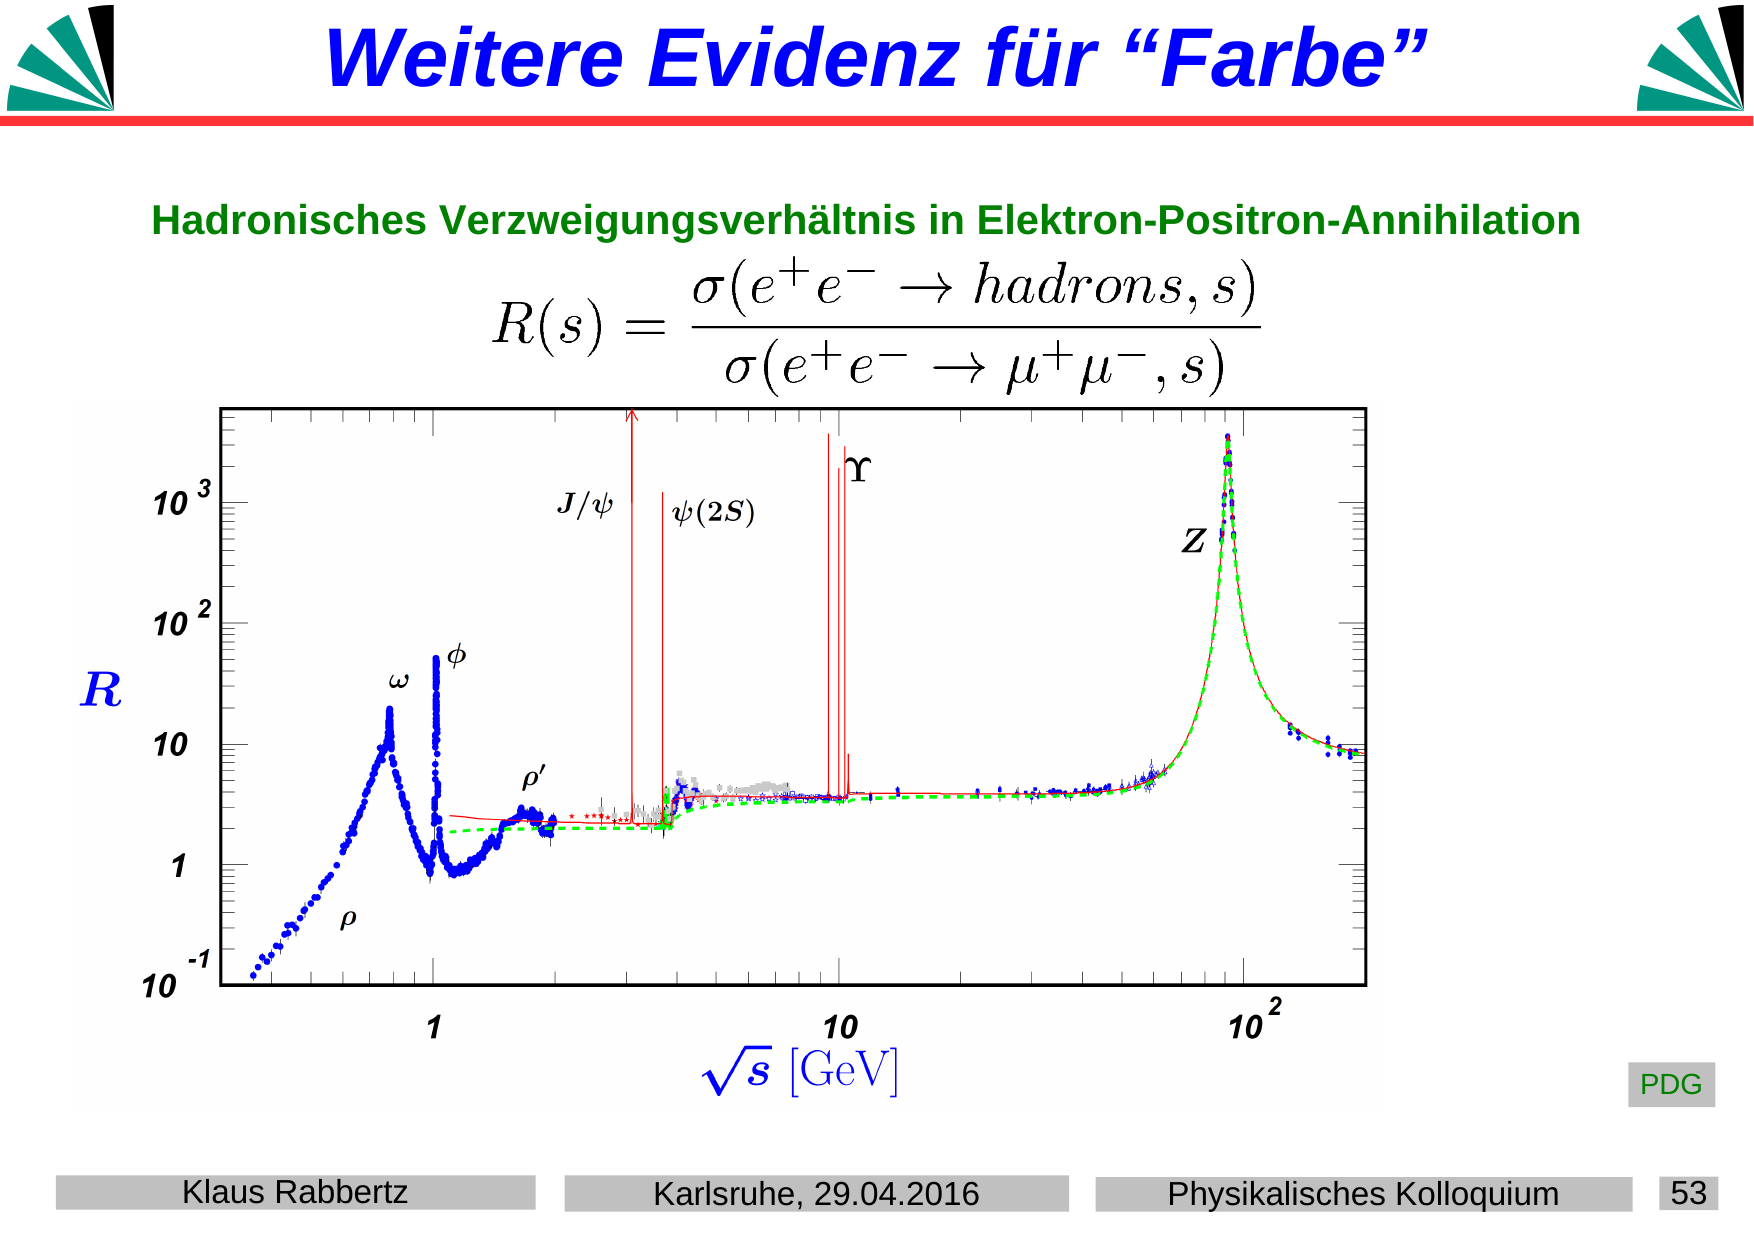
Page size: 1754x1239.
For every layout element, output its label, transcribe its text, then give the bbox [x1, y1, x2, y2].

picture [7, 5, 114, 112]
text_box PDG [1628, 1062, 1716, 1108]
list Hadronisches Verzweigungsverhältnis in Elektron-Positron-Annihilation [151, 196, 1603, 254]
picture [77, 250, 1385, 1110]
picture [1637, 5, 1744, 112]
title Weitere Evidenz für “Farbe” [124, 0, 1629, 116]
